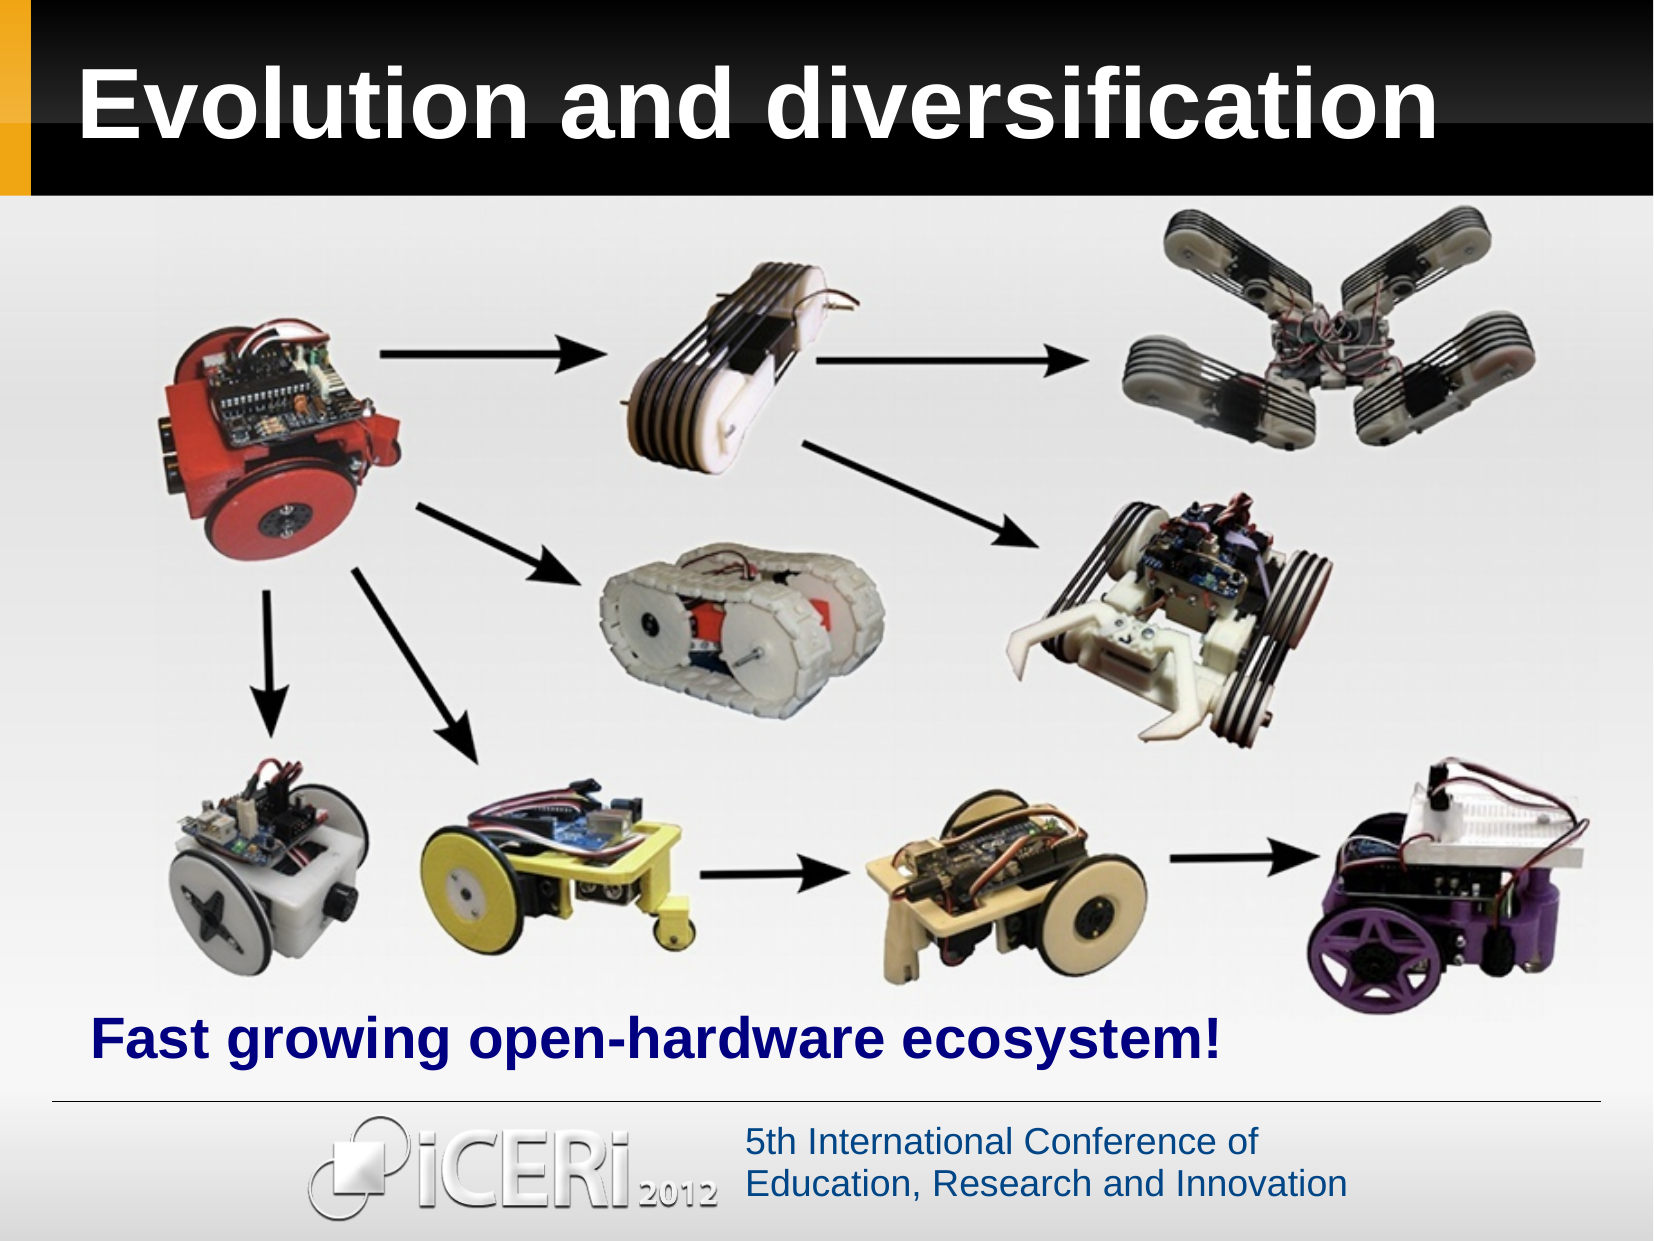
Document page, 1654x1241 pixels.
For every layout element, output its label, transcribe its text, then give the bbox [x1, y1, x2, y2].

text_box 5th International Conference of Education, Research and Innovation [730, 1109, 1653, 1241]
picture [0, 0, 1654, 1241]
title Evolution and diversification [76, 0, 1565, 208]
text_box Fast growing open-hardware ecosystem! [54, 992, 1331, 1102]
